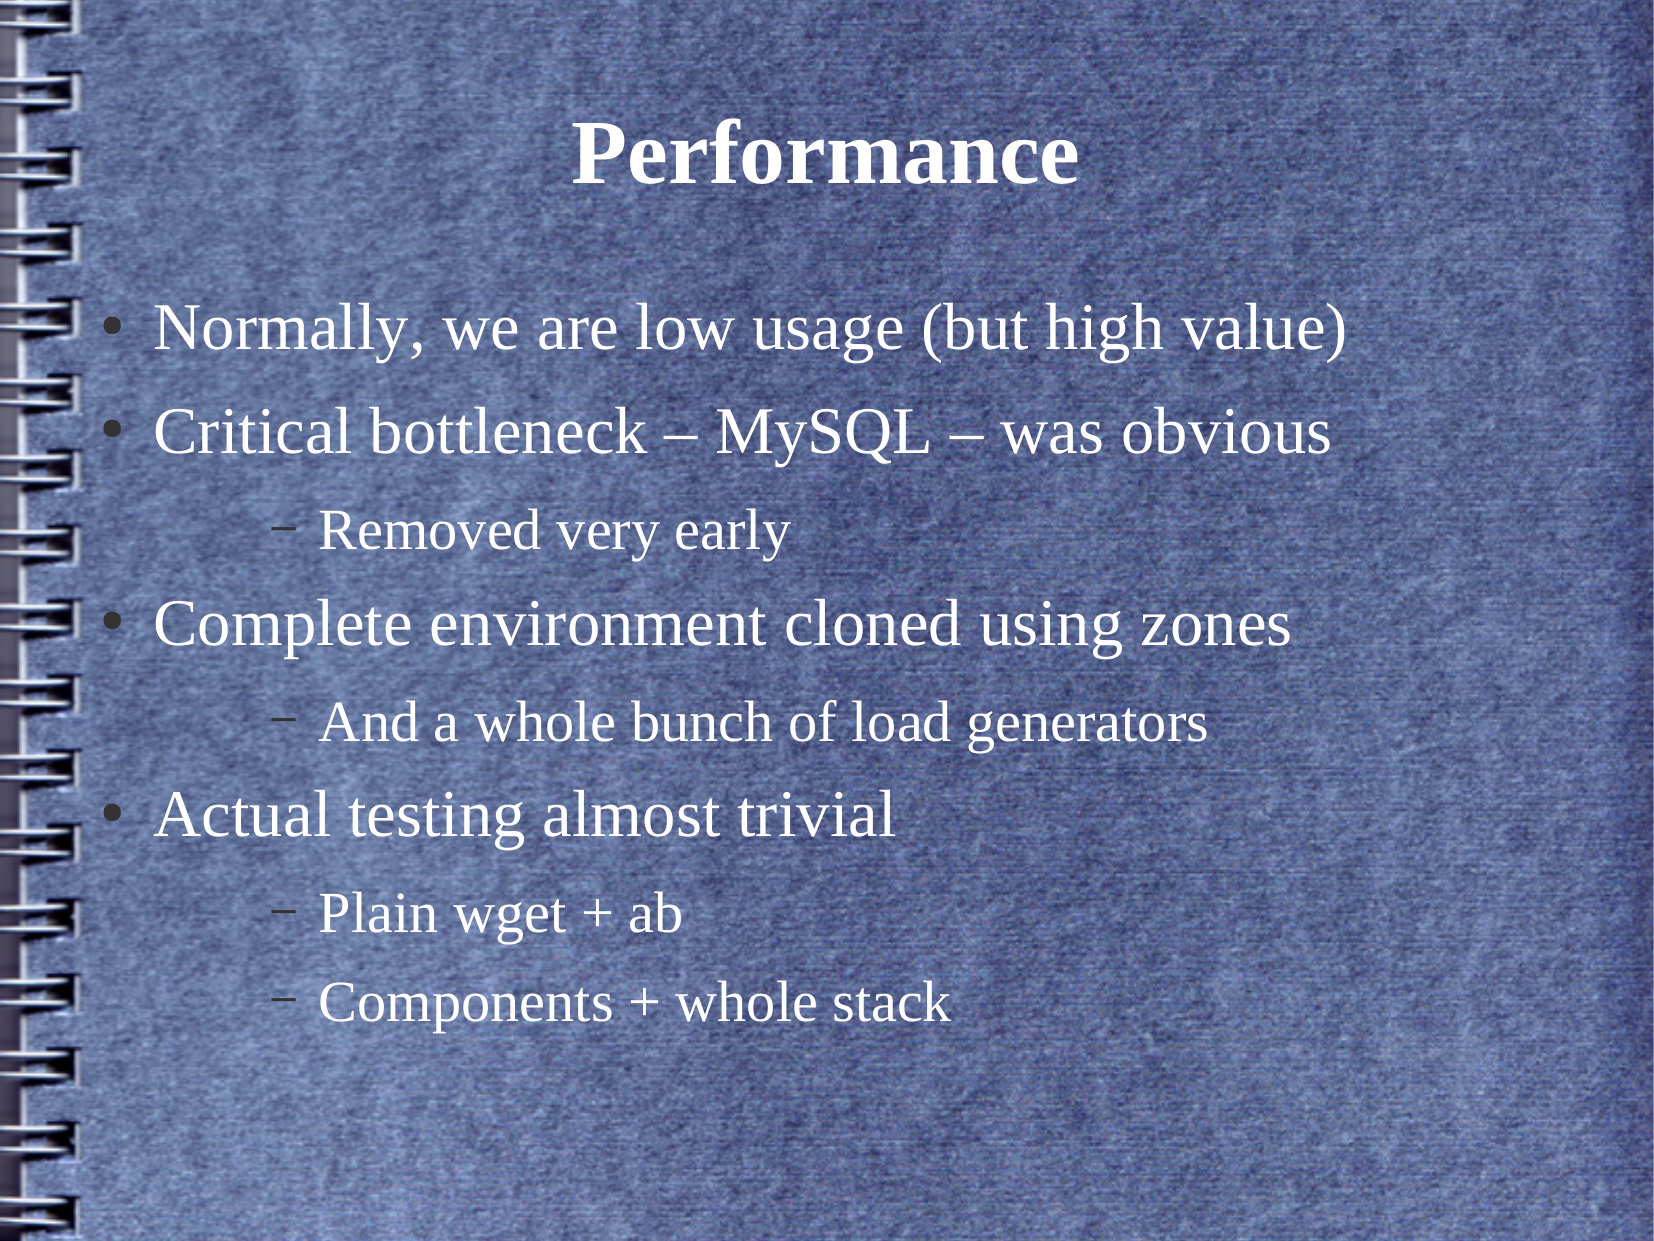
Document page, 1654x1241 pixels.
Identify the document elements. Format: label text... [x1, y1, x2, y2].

title Performance [82, 49, 1571, 257]
list Normally, we are low usage (but high value) Critical bottleneck – MySQL – was obvious Removed very early Complete environment cloned using zones And a whole bunch of load generators Actual testing almost trivial Plain wget + ab Components + whole stack [82, 290, 1571, 1109]
picture [0, 0, 1654, 1241]
